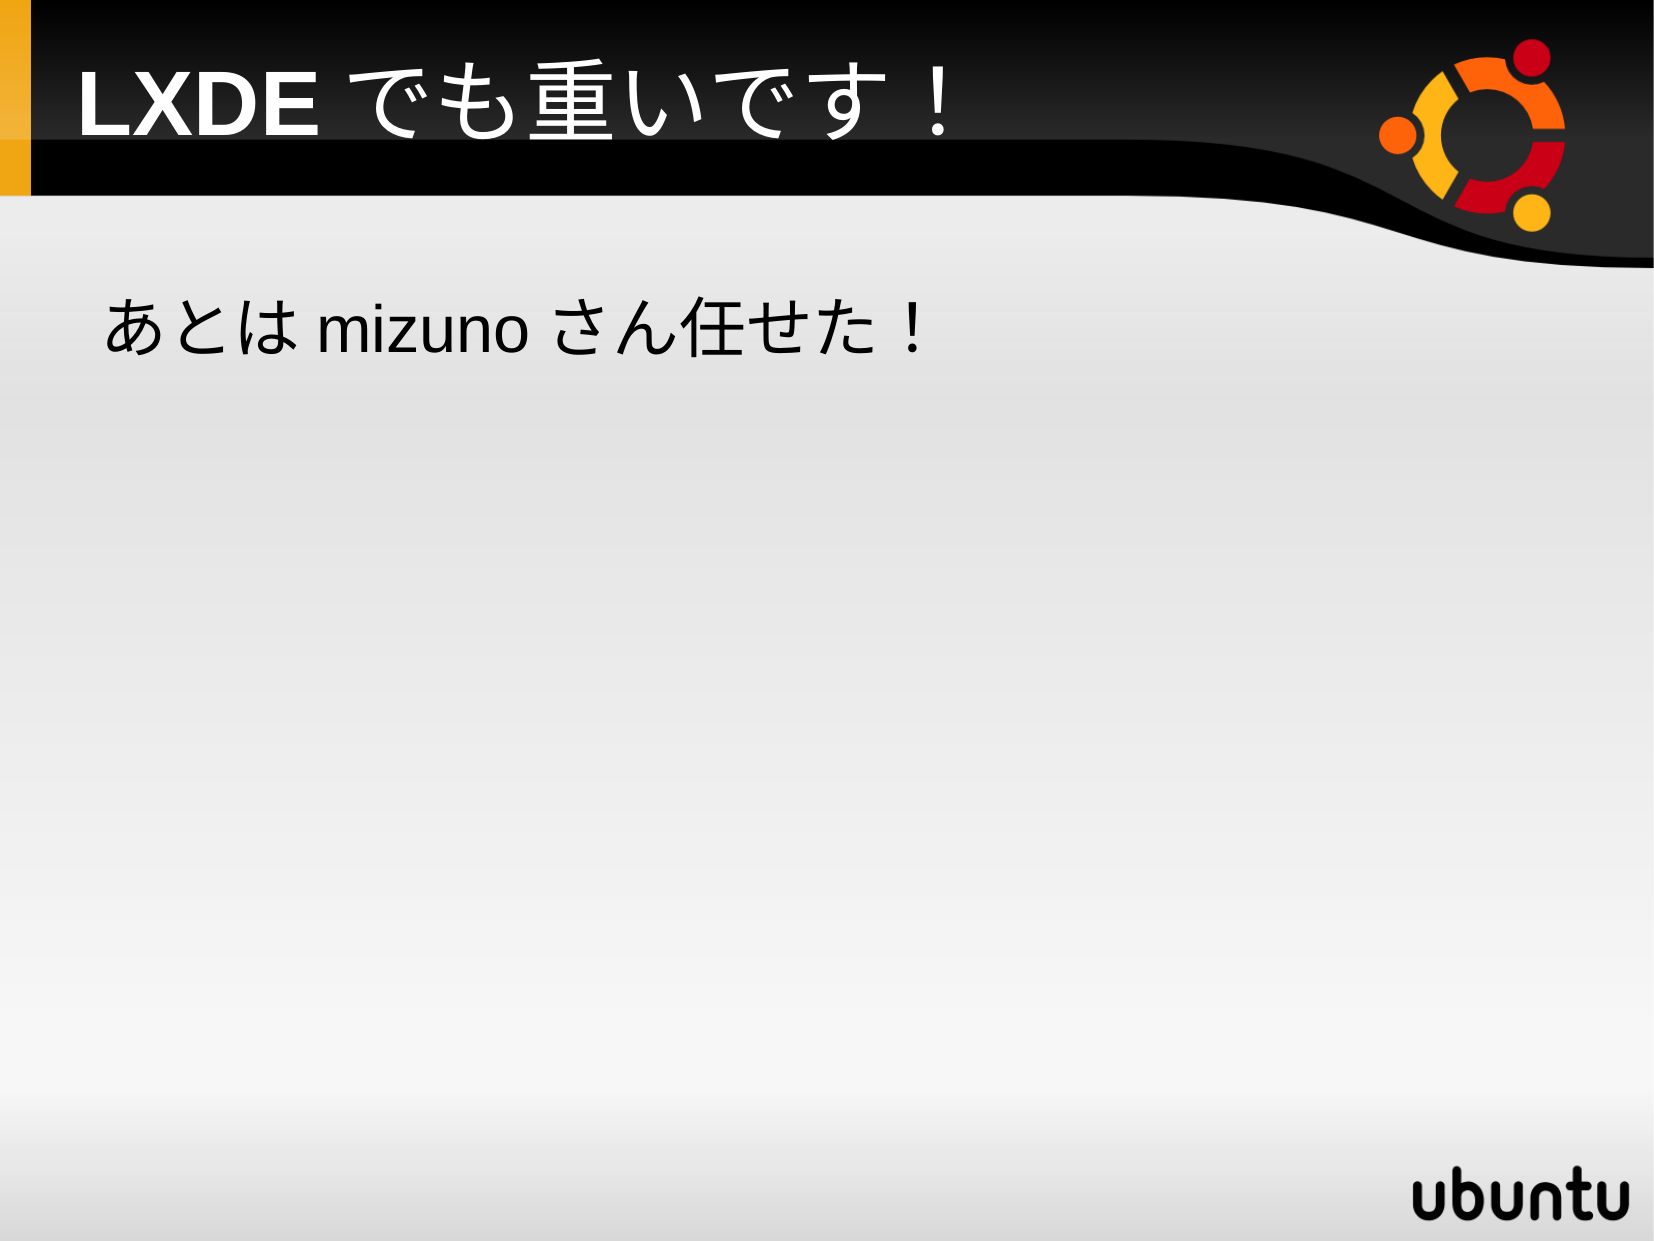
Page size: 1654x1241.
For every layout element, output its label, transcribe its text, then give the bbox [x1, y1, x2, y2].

picture [0, 0, 1654, 1241]
list あとはmizunoさん任せた！ [82, 290, 1571, 1094]
title LXDEでも重いです！ [76, 7, 1565, 200]
